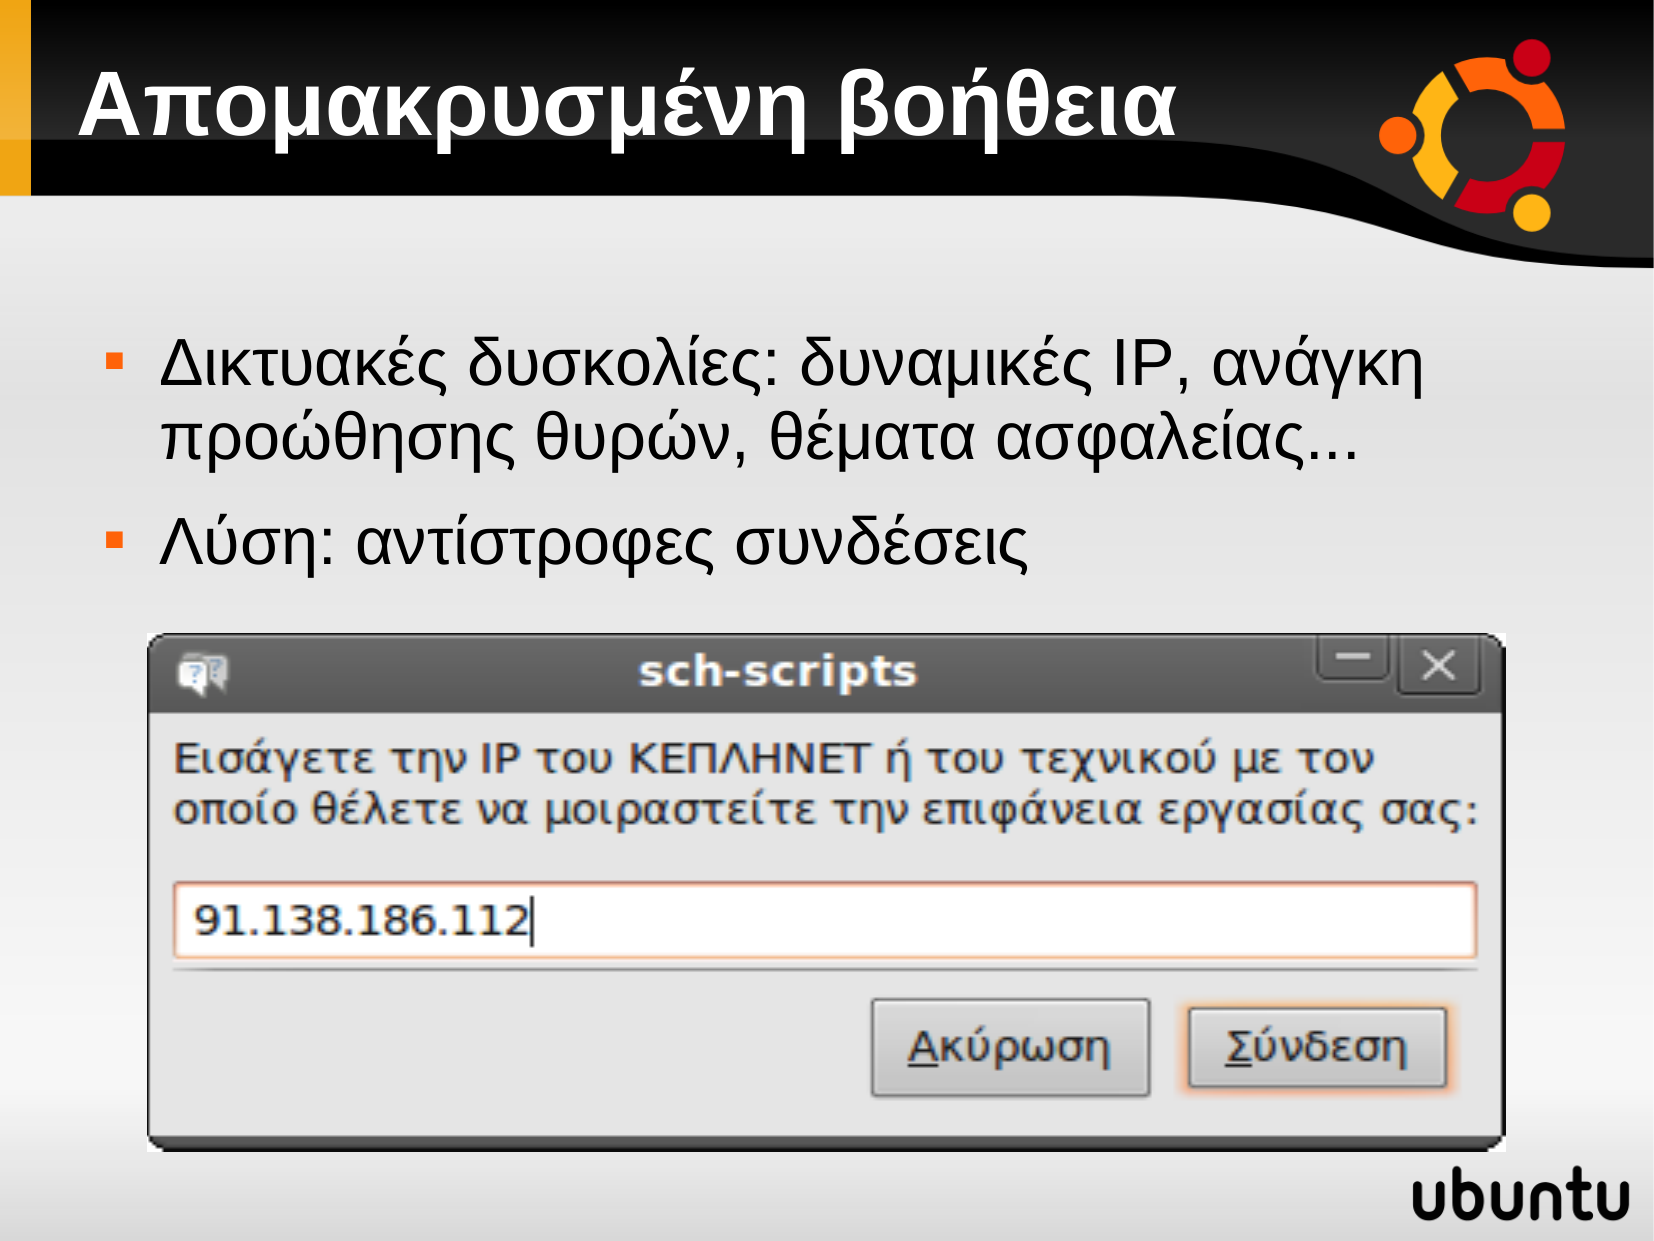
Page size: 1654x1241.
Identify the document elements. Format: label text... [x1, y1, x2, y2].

list Δικτυακές δυσκολίες: δυναμικές IP, ανάγκη προώθησης θυρών, θέματα ασφαλείας... Λύση: αντίστροφες συνδέσεις [88, 324, 1572, 591]
picture [0, 0, 1654, 1241]
title Απομακρυσμένη βοήθεια [76, 0, 1565, 208]
